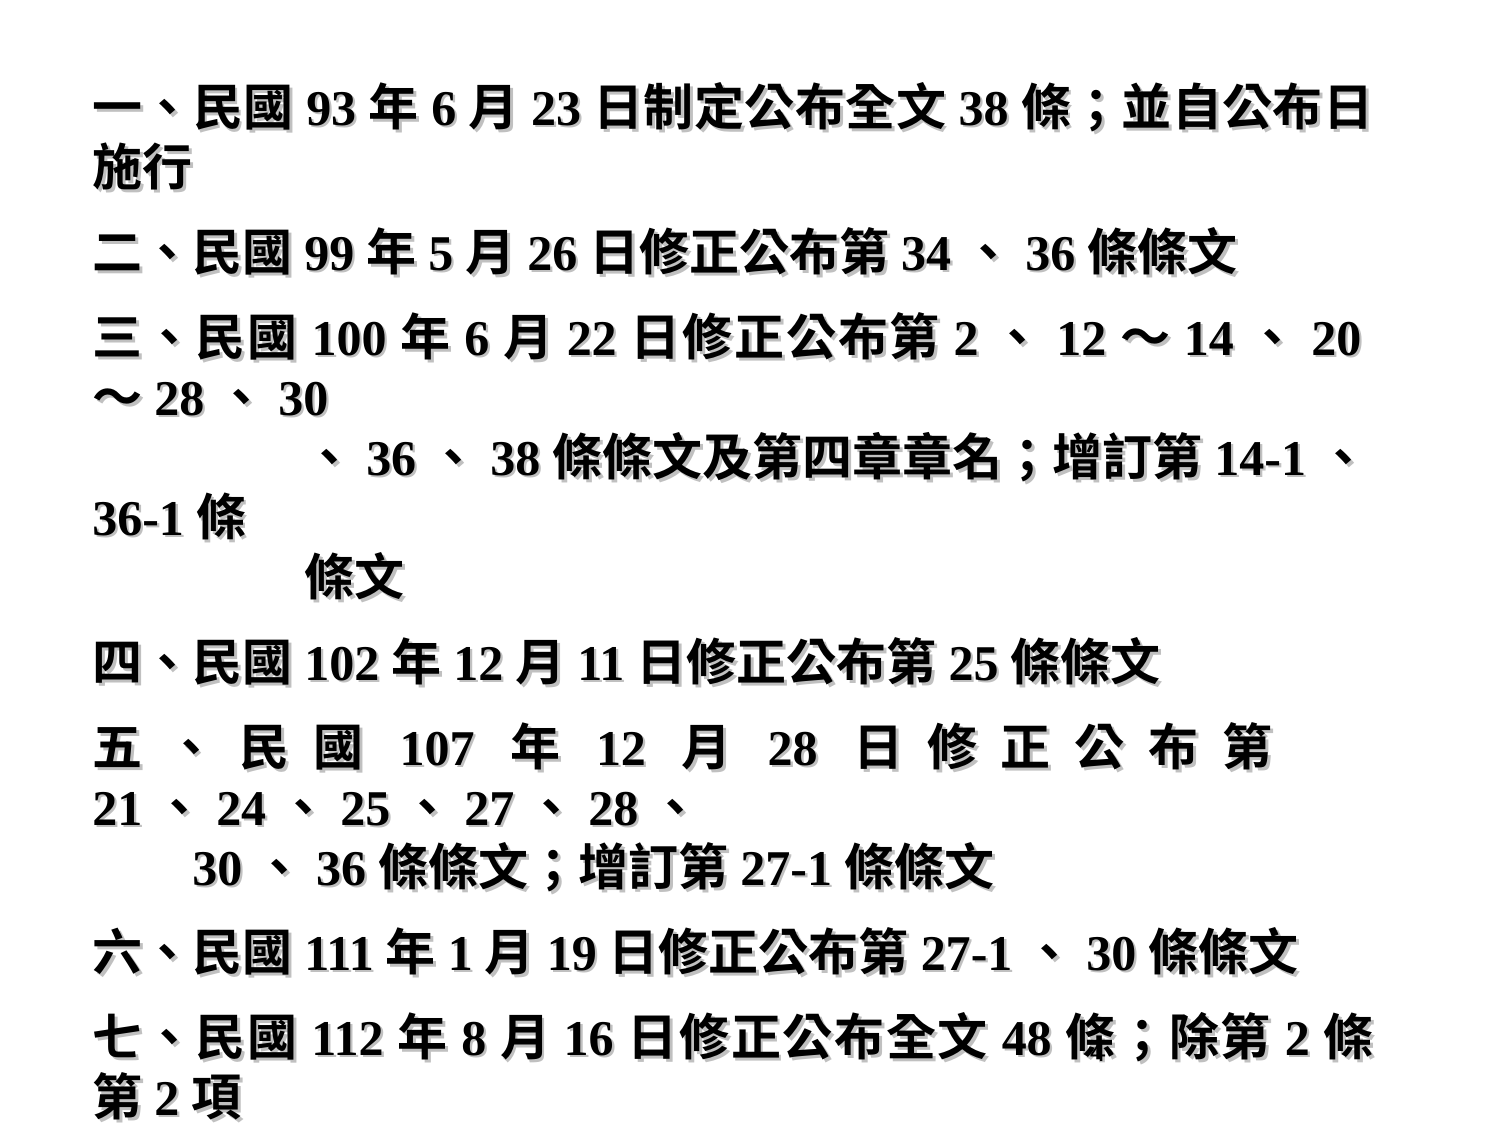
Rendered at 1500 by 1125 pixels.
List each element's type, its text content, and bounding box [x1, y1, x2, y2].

text_box [1074, 1024, 1426, 1103]
text_box 一、民國93年6月23日制定公布全文38條；並自公布日施行 二、民國99年5月26日修正公布第34、36條條文 三、民國100年6月22日修正公布第2、12～14、20～28、30 、36、38條條文及第四章章名；增訂第14-1、36-1條 條文 四、民國102年12月11日修正公布第25條條文 五、民國107年12月28日修正公布第21、24、25、27、28、 30、36條條文；增訂第27-1條條文 六、民國111年1月19日修正公布第27-1、30條條文 七、民國112年8月16日修正公布全文48條；除第2條第2項 、第3條第2款、第3款第4目、第5條第2項、第7～9、 21、29、30條、第33條第2項前段但書、第3項、第37 、40、44條自113年3月8日施行外，自公布日施行 [77, 68, 1389, 1024]
